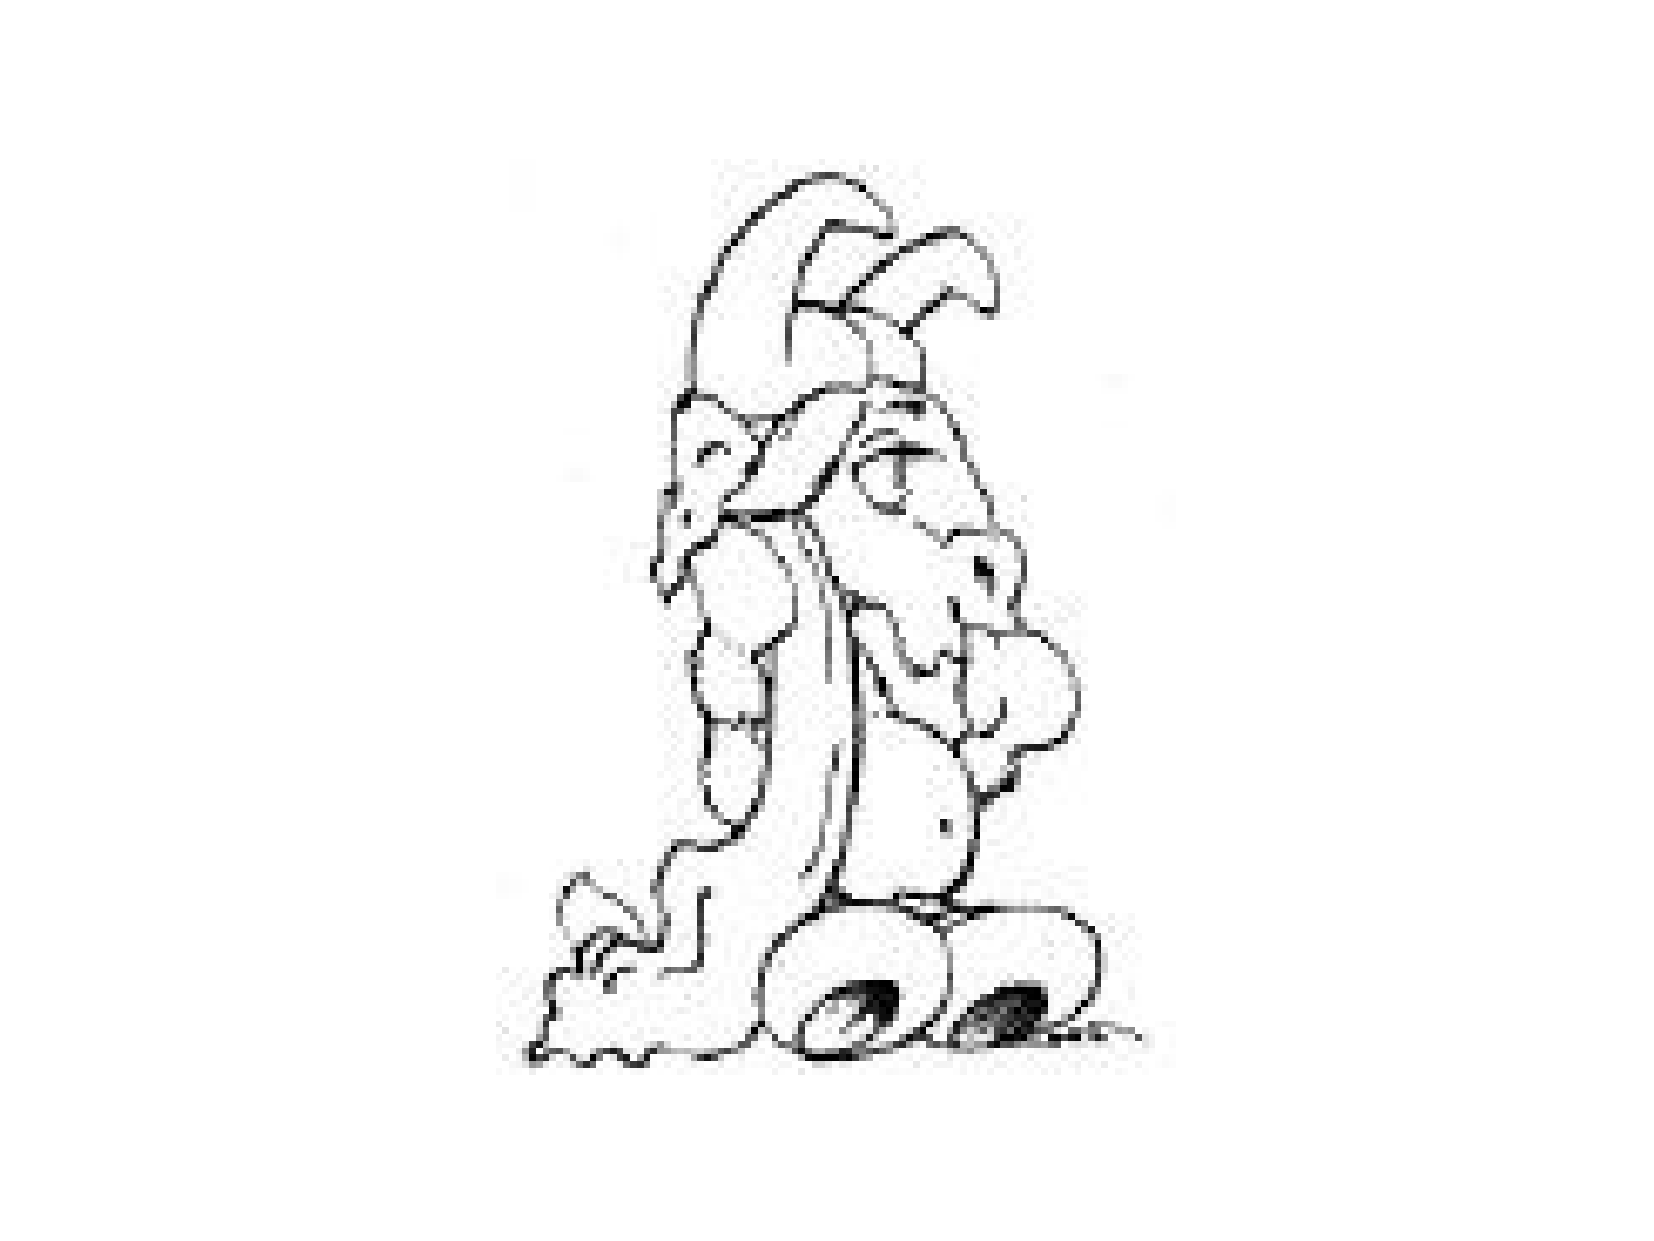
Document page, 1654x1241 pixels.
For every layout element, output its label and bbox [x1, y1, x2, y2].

picture [496, 159, 1176, 1075]
